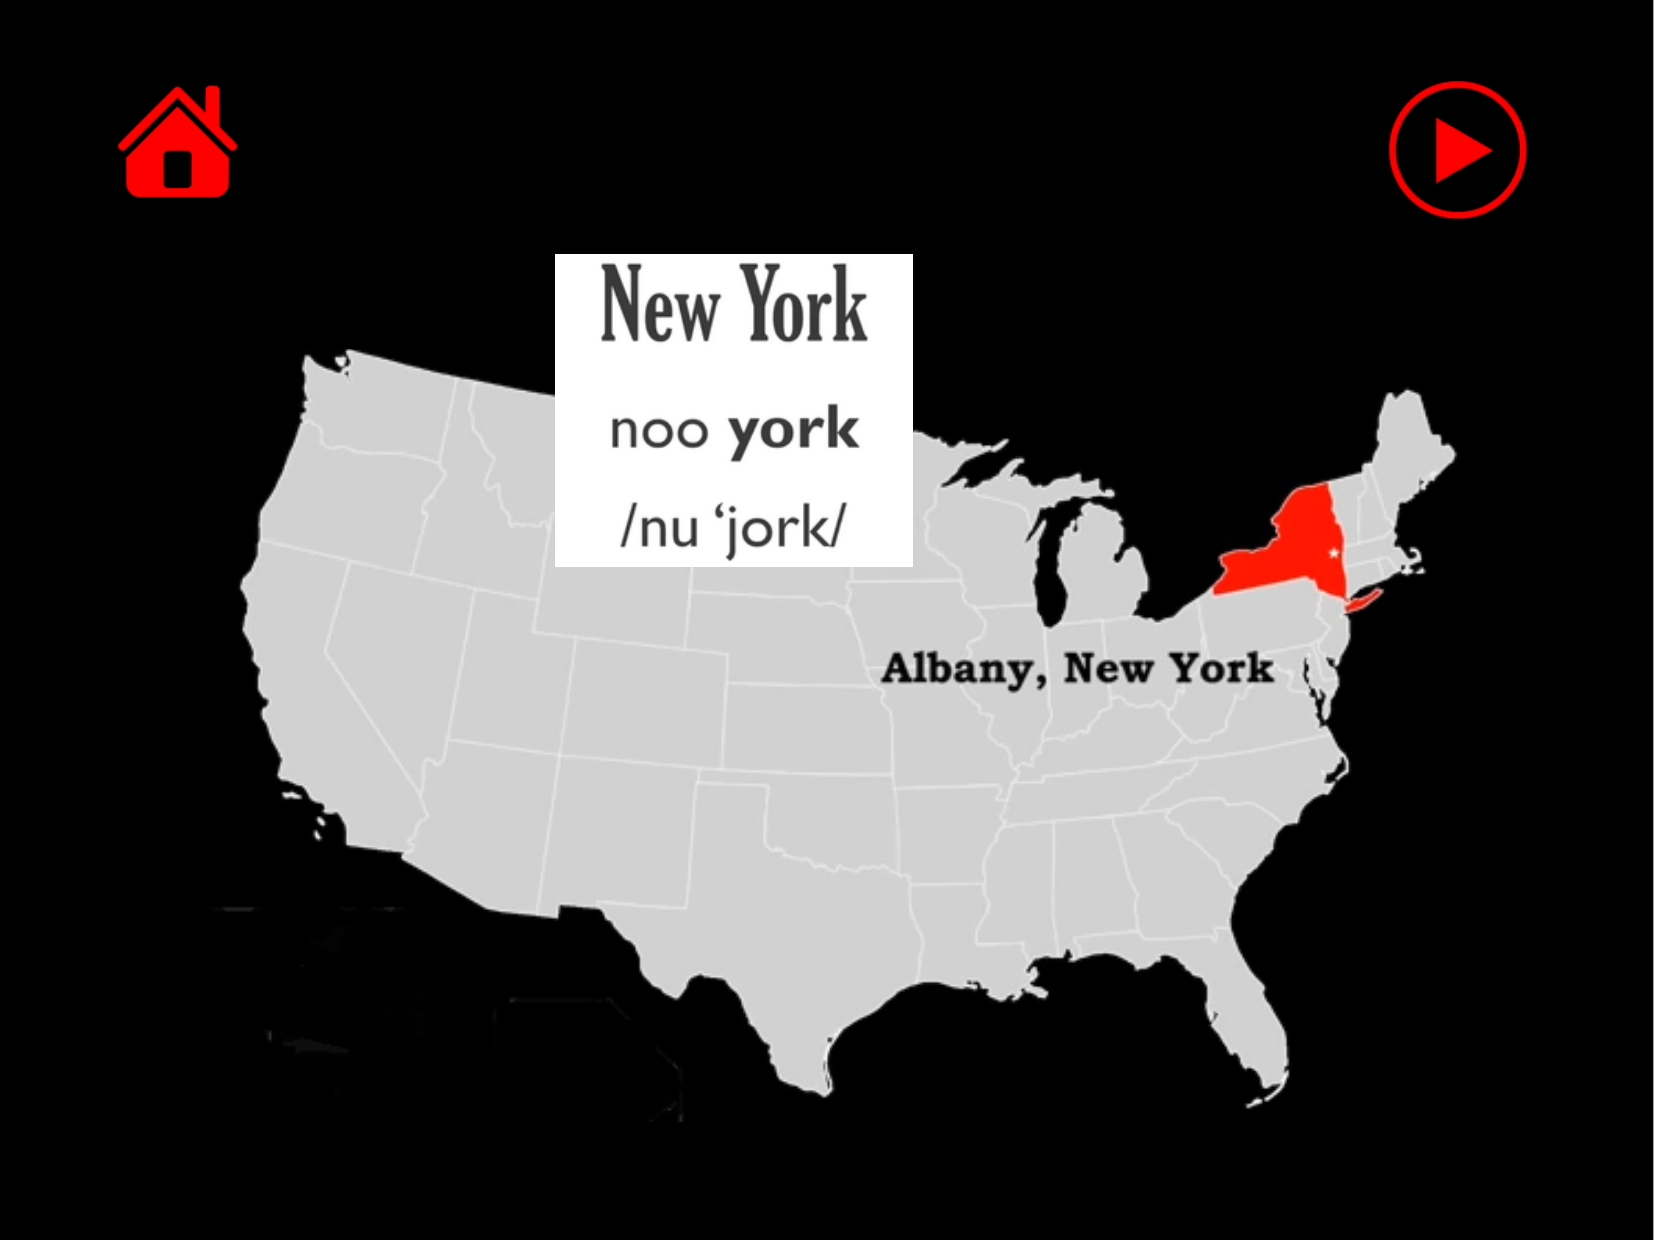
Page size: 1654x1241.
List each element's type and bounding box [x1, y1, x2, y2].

picture [1381, 70, 1539, 228]
picture [177, 254, 1477, 1122]
picture [118, 82, 237, 201]
